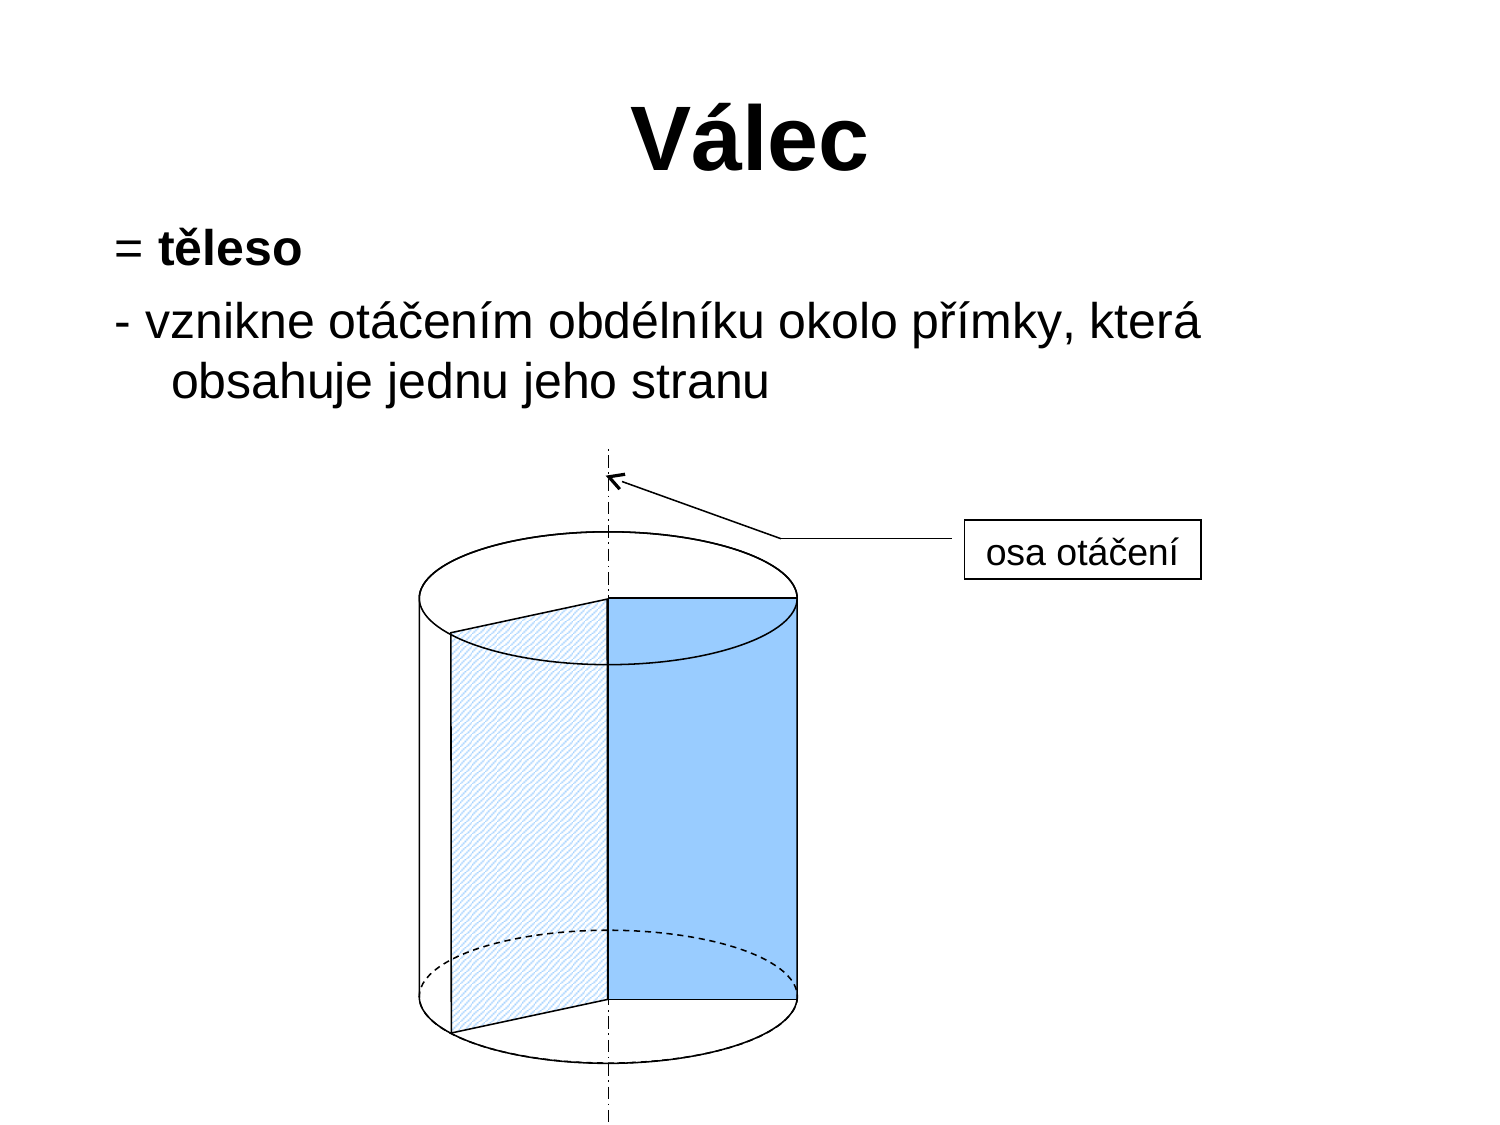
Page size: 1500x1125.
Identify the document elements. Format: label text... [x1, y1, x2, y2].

title Válec [75, 45, 1426, 233]
text_box = těleso - vznikne otáčením obdélníku okolo přímky, která obsahuje jednu jeho stranu [100, 208, 1424, 409]
text_box [450, 610, 796, 1033]
text_box [450, 597, 796, 663]
text_box osa otáčení [964, 520, 1201, 579]
